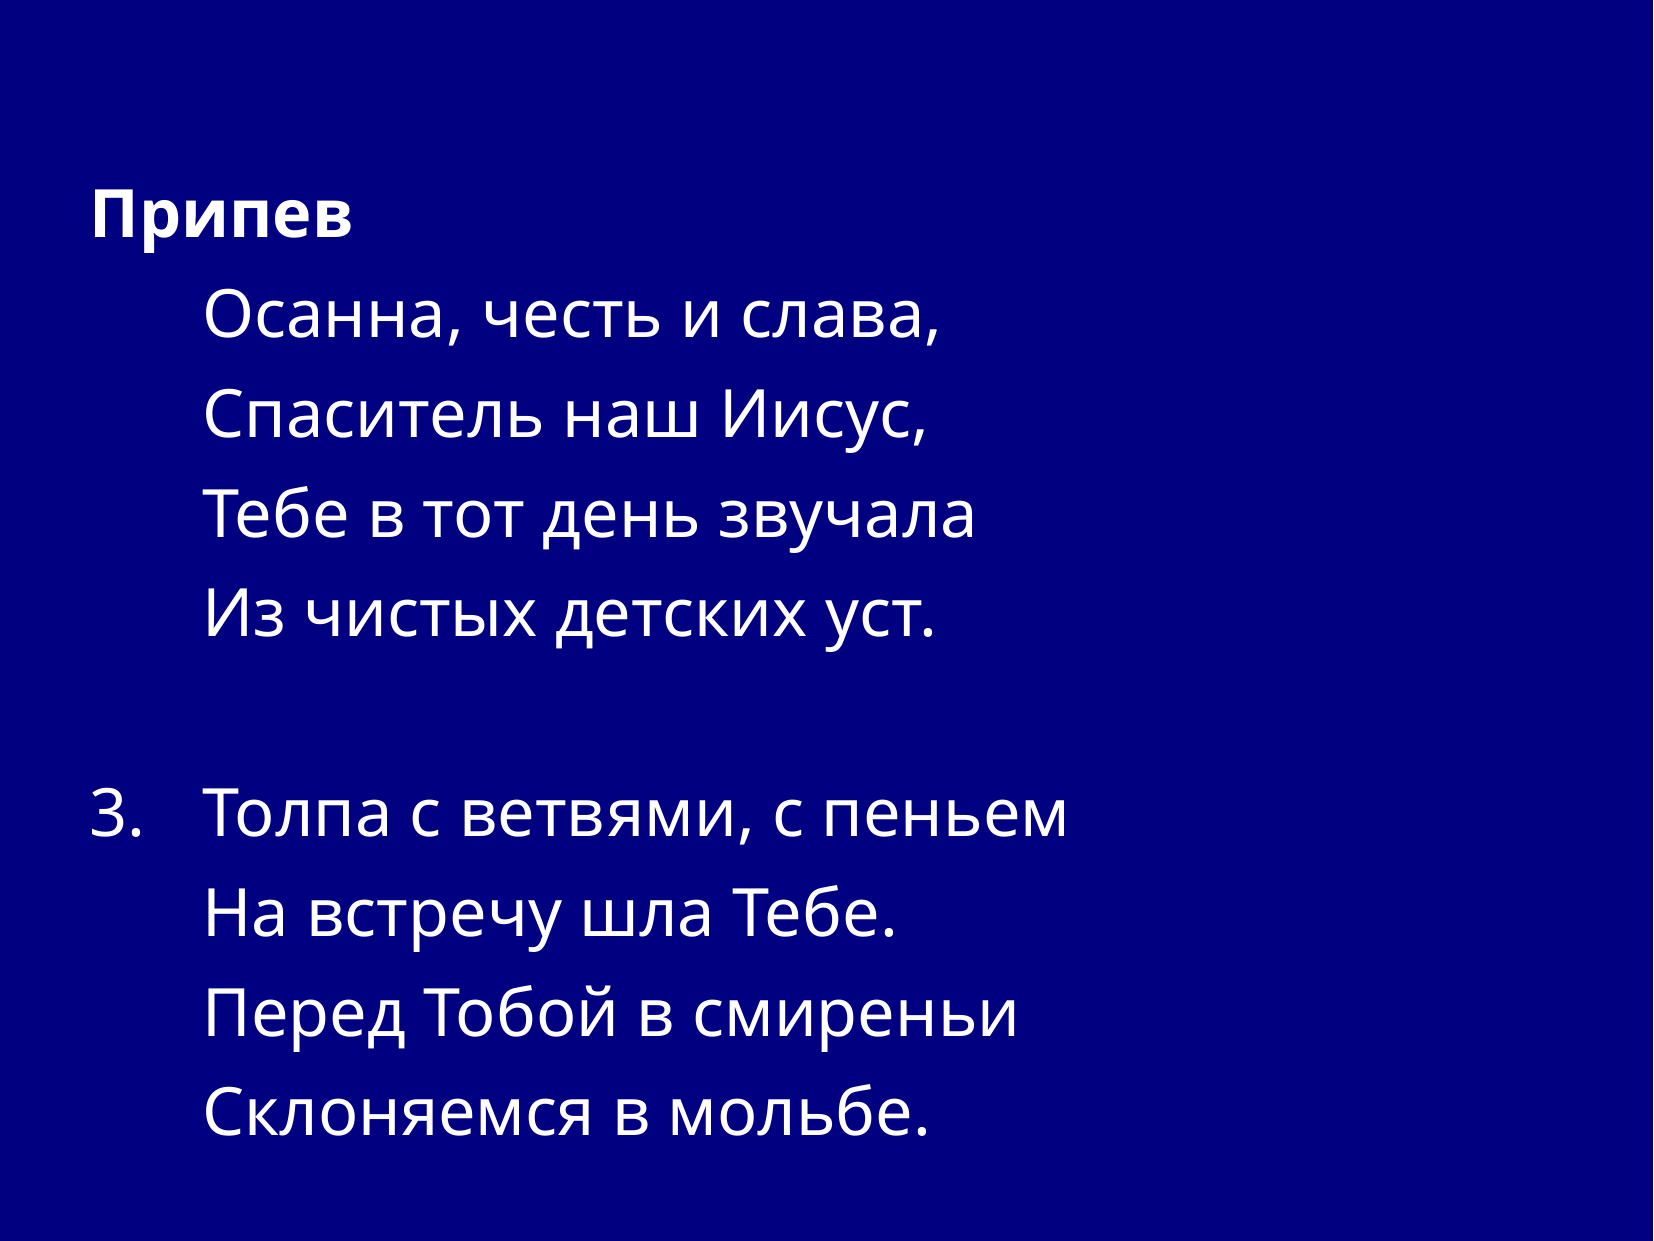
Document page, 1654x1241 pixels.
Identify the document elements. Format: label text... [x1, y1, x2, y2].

text_box Припев Осанна, честь и слава, Спаситель наш Иисус, Тебе в тот день звучала Из чистых детских уст. 3. Толпа с ветвями, с пеньем На встречу шла Тебе. Перед Тобой в смиреньи Склоняемся в мольбе. [75, 150, 1576, 1163]
